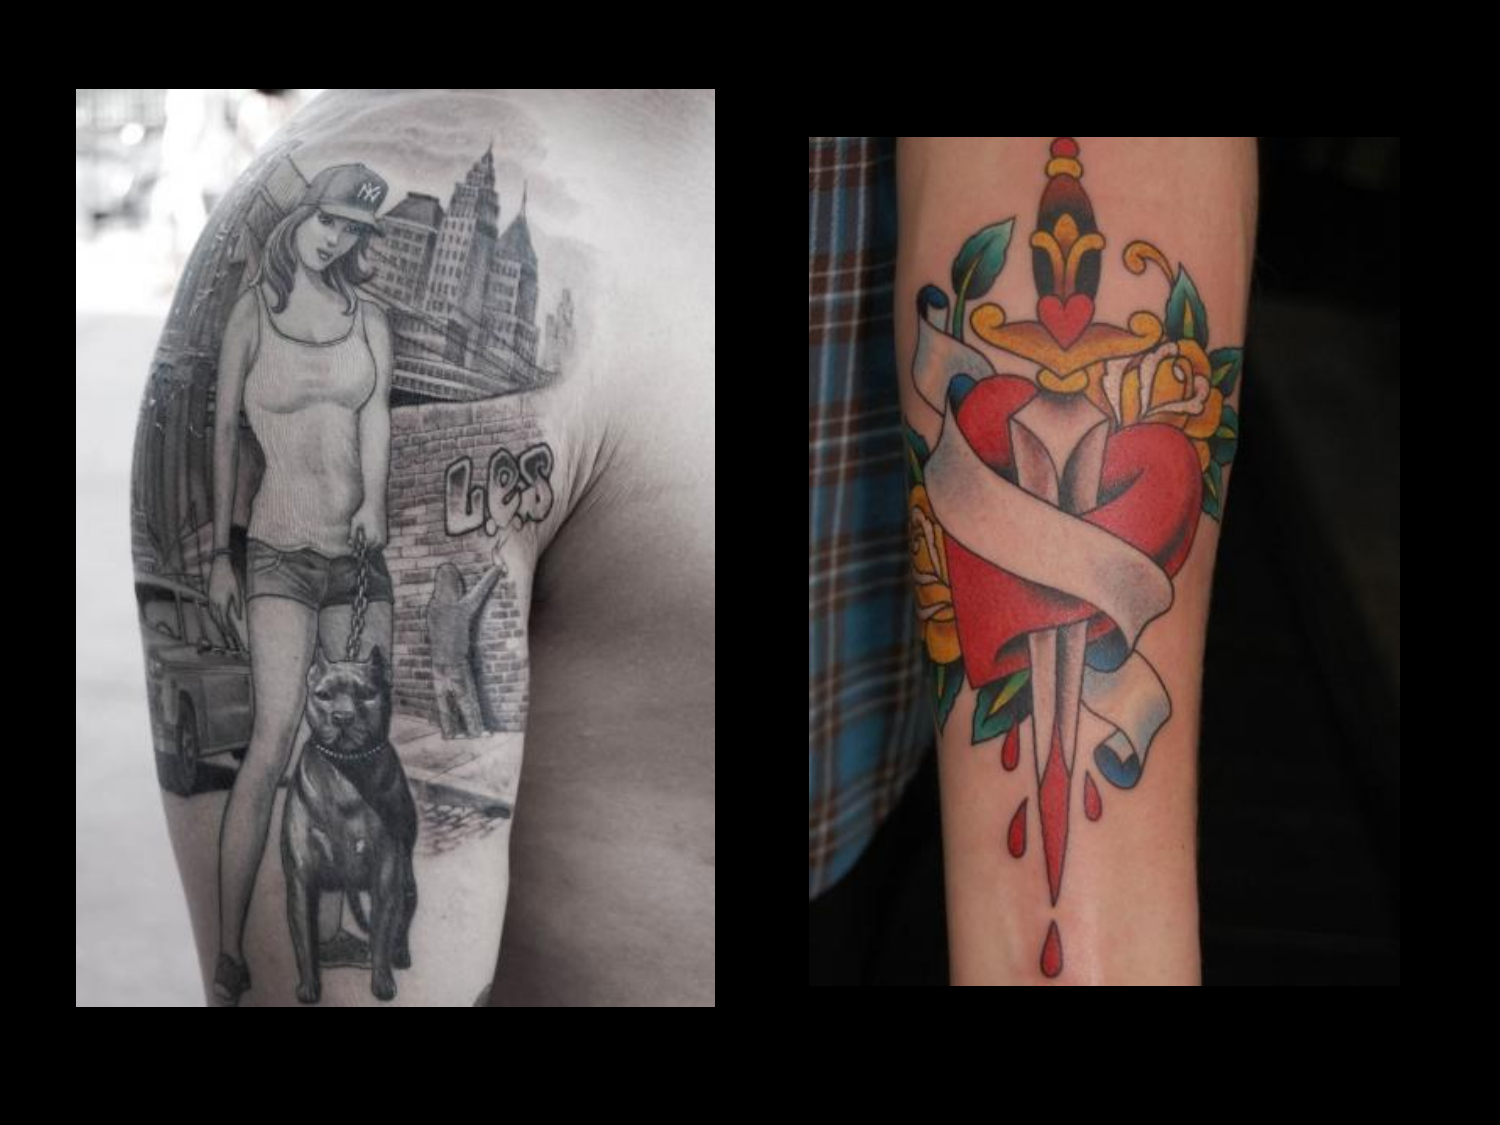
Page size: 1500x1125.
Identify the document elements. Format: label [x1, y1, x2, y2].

picture [76, 89, 715, 1007]
picture [809, 137, 1400, 986]
